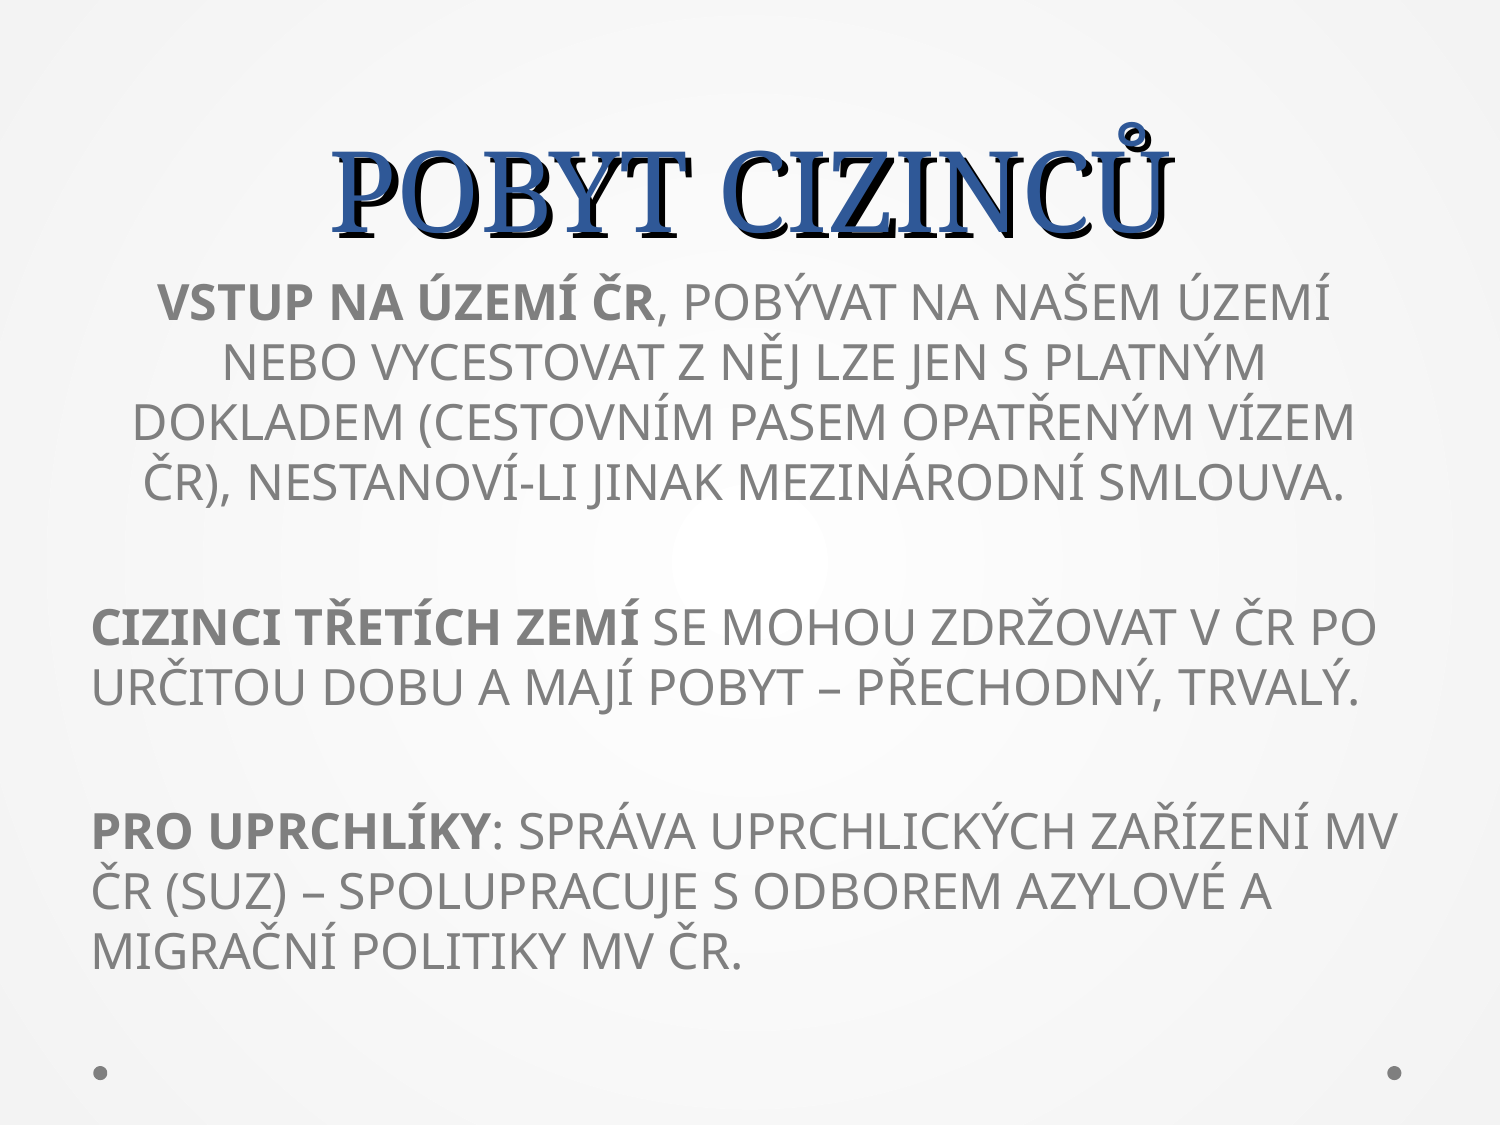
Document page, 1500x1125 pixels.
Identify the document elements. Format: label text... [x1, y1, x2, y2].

list VSTUP NA ÚZEMÍ ČR, POBÝVAT NA NAŠEM ÚZEMÍ NEBO VYCESTOVAT Z NĚJ LZE JEN S PLATNÝM DOKLADEM (CESTOVNÍM PASEM OPATŘENÝM VÍZEM ČR), NESTANOVÍ-LI JINAK MEZINÁRODNÍ SMLOUVA. CIZINCI TŘETÍCH ZEMÍ SE MOHOU ZDRŽOVAT V ČR PO URČITOU DOBU A MAJÍ POBYT – PŘECHODNÝ, TRVALÝ. PRO UPRCHLÍKY: SPRÁVA UPRCHLICKÝCH ZAŘÍZENÍ MV ČR (SUZ) – SPOLUPRACUJE S ODBOREM AZYLOVÉ A MIGRAČNÍ POLITIKY MV ČR. [75, 262, 1426, 1005]
title POBYT CIZINCŮ [75, 0, 1426, 262]
